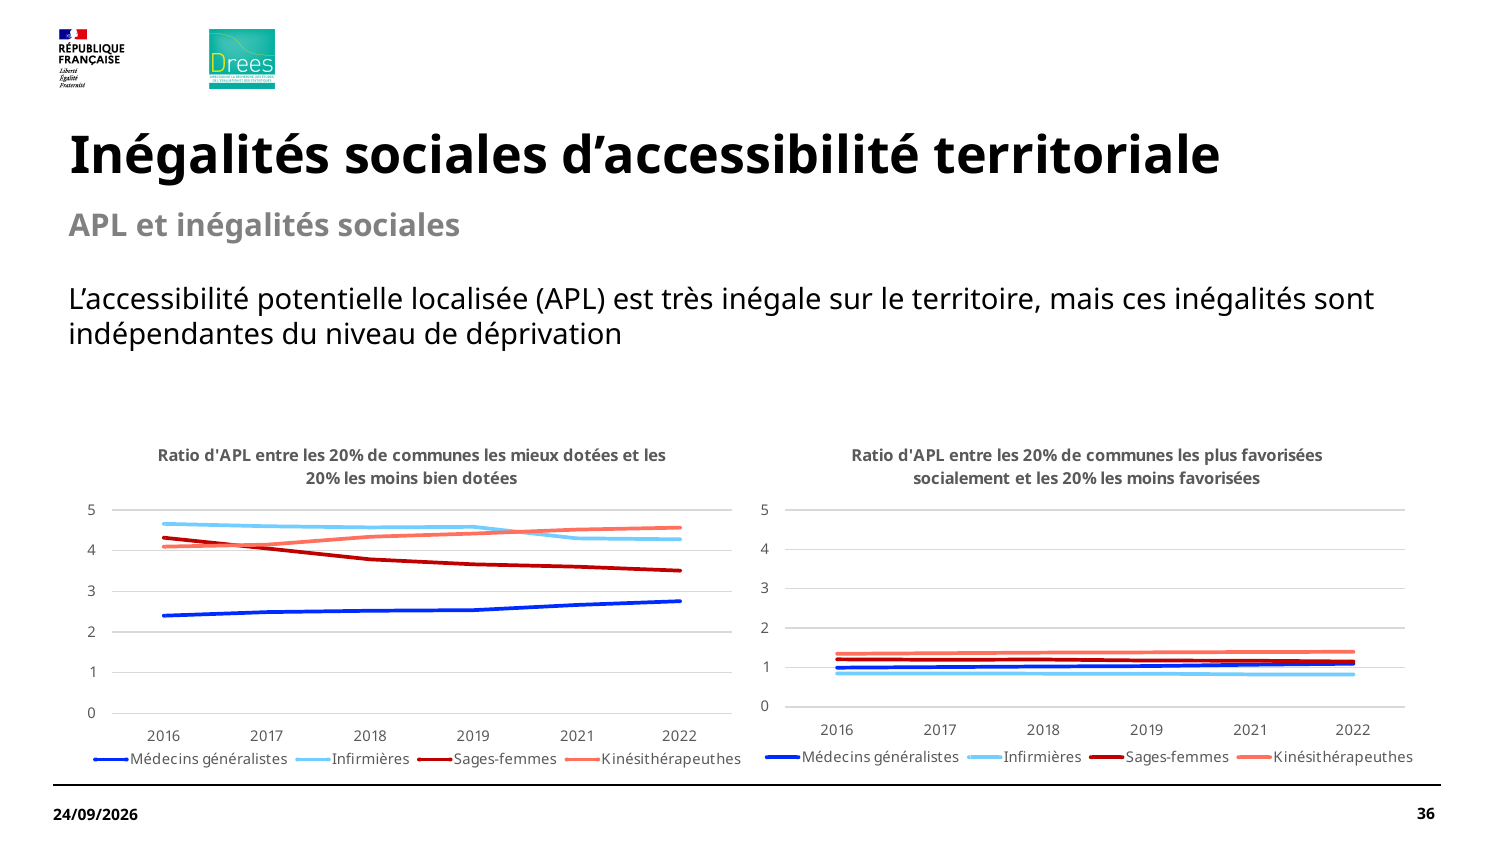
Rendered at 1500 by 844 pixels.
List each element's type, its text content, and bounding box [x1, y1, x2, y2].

picture [209, 29, 275, 89]
list APL et inégalités sociales [53, 204, 1436, 245]
title Inégalités sociales d’accessibilité territoriale [53, 112, 1436, 201]
picture [47, 17, 136, 107]
slide_number 25/11/2024 [53, 787, 246, 844]
picture [76, 430, 1424, 777]
list L’accessibilité potentielle localisée (APL) est très inégale sur le territoire, mais ces inégalités sont indépendantes du niveau de déprivation [53, 280, 1436, 753]
